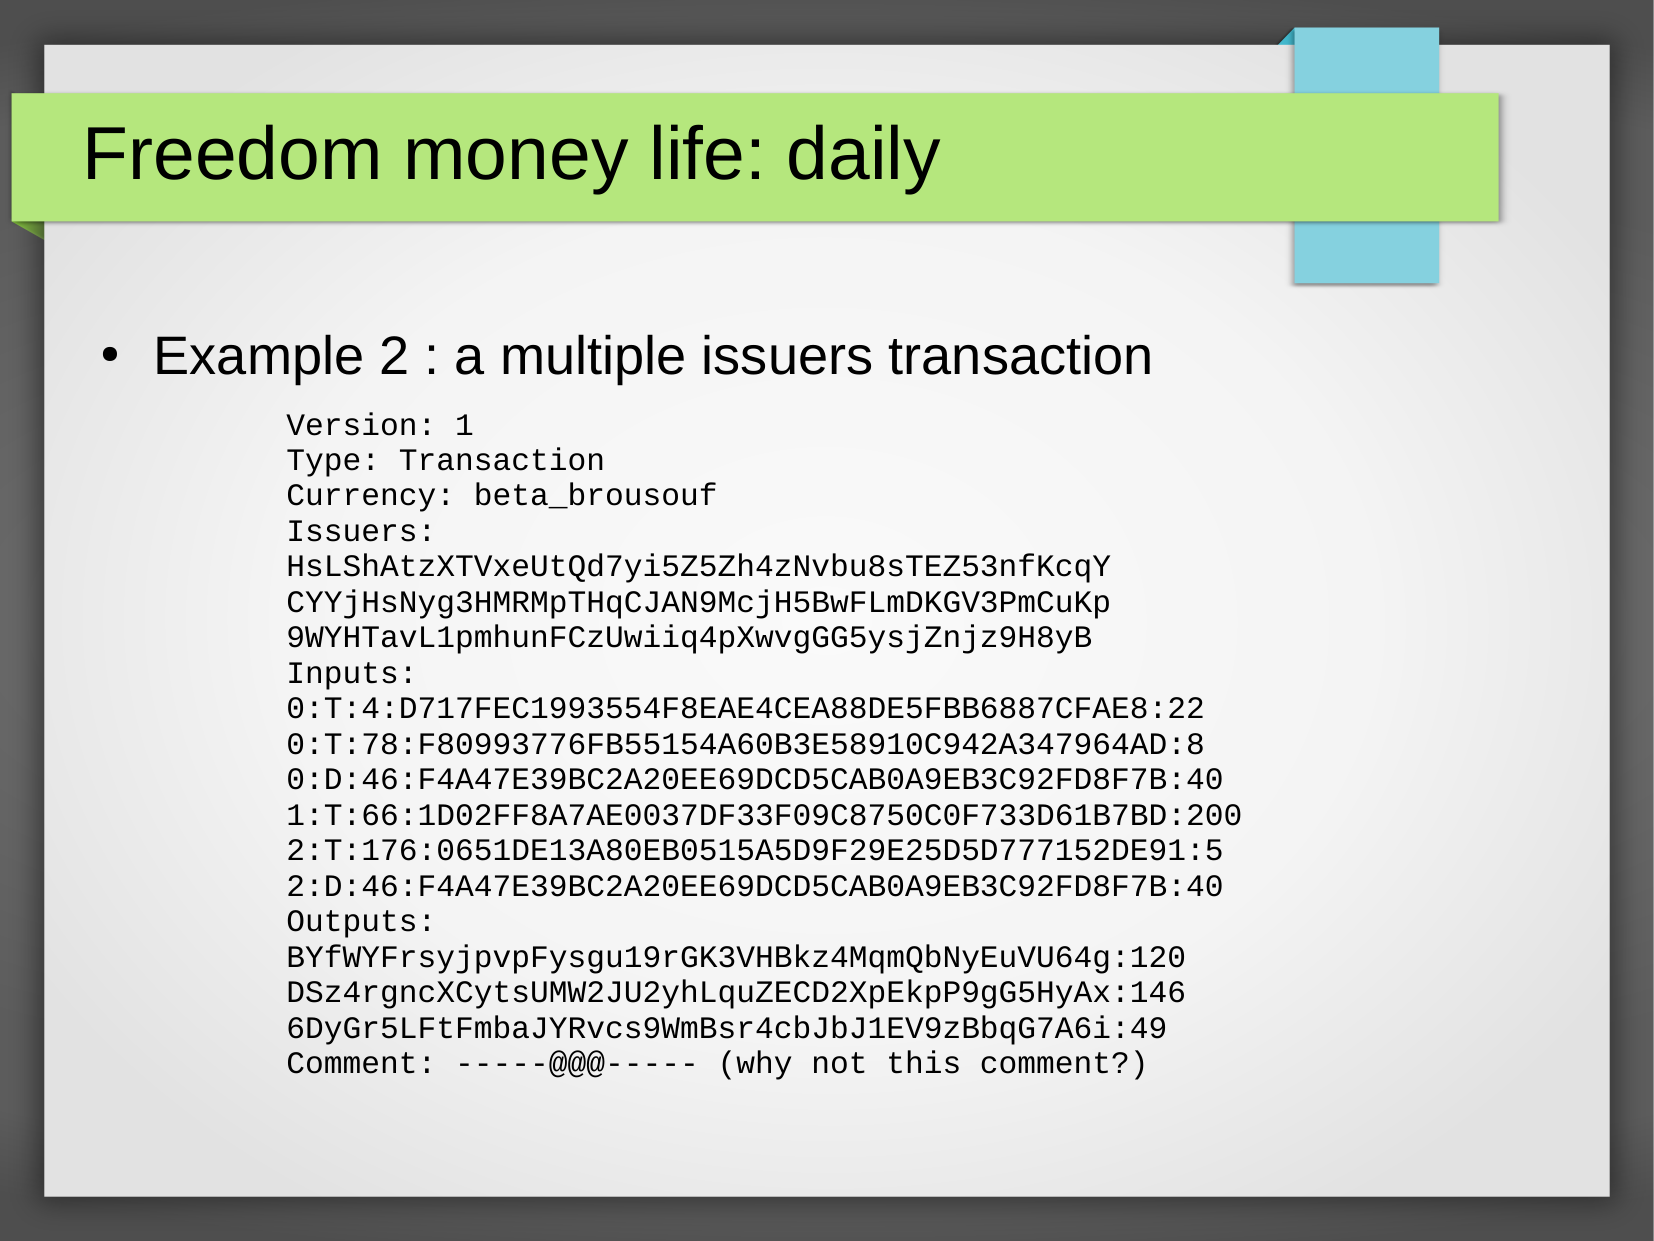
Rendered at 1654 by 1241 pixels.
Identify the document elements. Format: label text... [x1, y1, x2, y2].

title Freedom money life: daily [82, 94, 1477, 213]
list Example 2 : a multiple issuers transaction [82, 295, 1571, 1015]
text_box Version: 1 Type: Transaction Currency: beta_brousouf Issuers: HsLShAtzXTVxeUtQd7yi5Z5Zh4zNvbu8sTEZ53nfKcqY CYYjHsNyg3HMRMpTHqCJAN9McjH5BwFLmDKGV3PmCuKp 9WYHTavL1pmhunFCzUwiiq4pXwvgGG5ysjZnjz9H8yB Inputs: 0:T:4:D717FEC1993554F8EAE4CEA88DE5FBB6887CFAE8:22 0:T:78:F80993776FB55154A60B3E58910C942A347964AD:8 0:D:46:F4A47E39BC2A20EE69DCD5CAB0A9EB3C92FD8F7B:40 1:T:66:1D02FF8A7AE0037DF33F09C8750C0F733D61B7BD:200 2:T:176:0651DE13A80EB0515A5D9F29E25D5D777152DE91:5 2:D:46:F4A47E39BC2A20EE69DCD5CAB0A9EB3C92FD8F7B:40 Outputs: BYfWYFrsyjpvpFysgu19rGK3VHBkz4MqmQbNyEuVU64g:120 DSz4rgncXCytsUMW2JU2yhLquZECD2XpEkpP9gG5HyAx:146 6DyGr5LFtFmbaJYRvcs9WmBsr4cbJbJ1EV9zBbqG7A6i:49 Comment: -----@@@----- (why not this comment?) [271, 401, 1441, 1118]
picture [0, 0, 1654, 1241]
